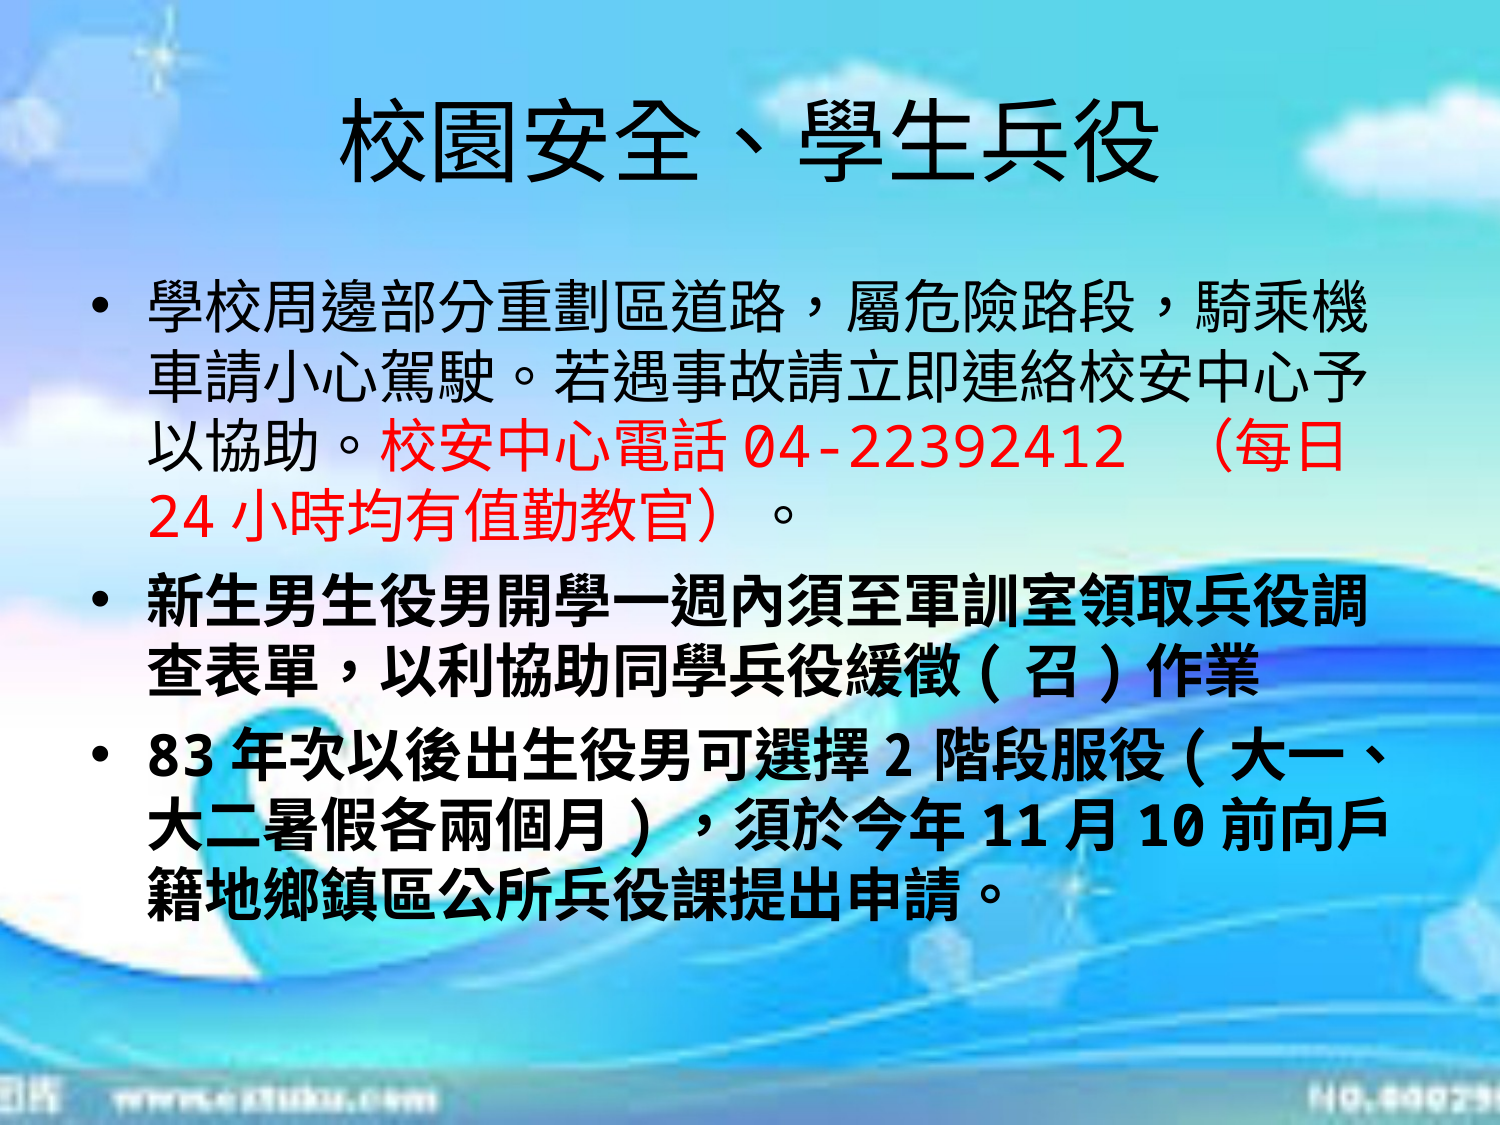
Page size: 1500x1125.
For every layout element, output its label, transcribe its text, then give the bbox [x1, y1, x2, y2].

title 校園安全、學生兵役 [75, 45, 1426, 233]
picture [0, 0, 1500, 1125]
list 學校周邊部分重劃區道路，屬危險路段，騎乘機車請小心駕駛。若遇事故請立即連絡校安中心予以協助。校安中心電話04-22392412 （每日24小時均有值勤教官）。 新生男生役男開學一週內須至軍訓室領取兵役調查表單，以利協助同學兵役緩徵(召)作業 83年次以後出生役男可選擇2階段服役(大一、大二暑假各兩個月)，須於今年11月10前向戶籍地鄉鎮區公所兵役課提出申請。 [75, 262, 1426, 1005]
